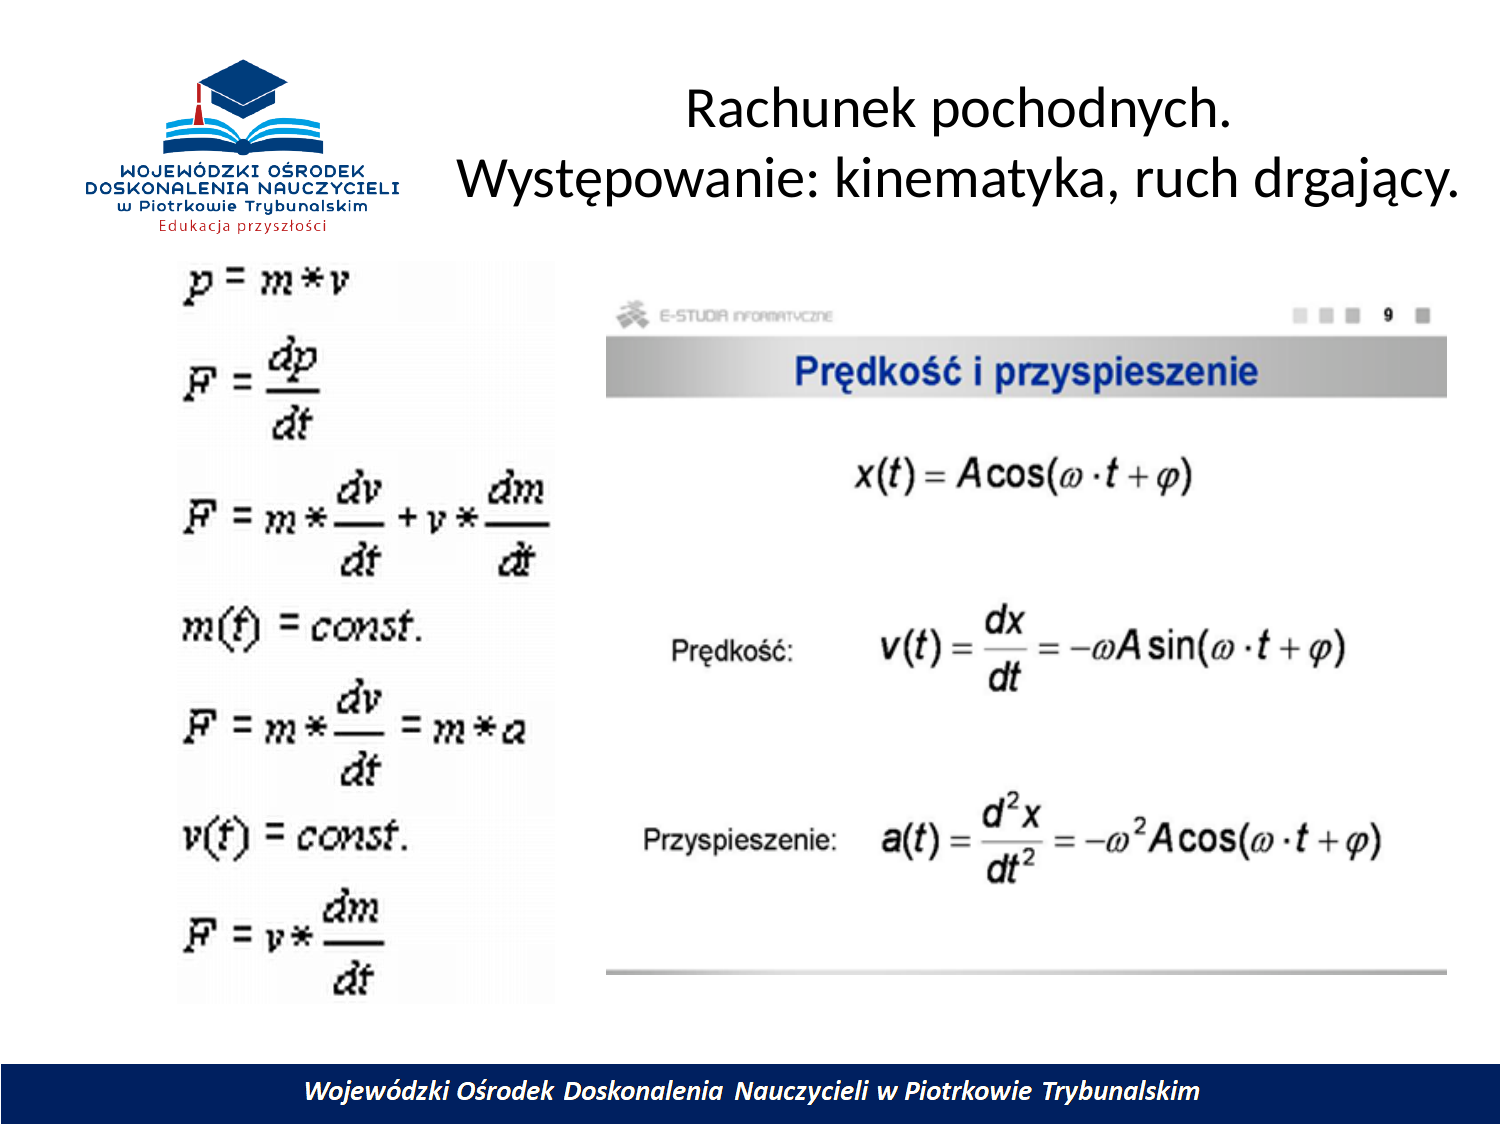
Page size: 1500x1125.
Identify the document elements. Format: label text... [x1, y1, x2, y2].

picture [606, 295, 1447, 975]
picture [177, 261, 555, 1004]
title Rachunek pochodnych. Występowanie: kinematyka, ruch drgający. [419, 52, 1500, 225]
